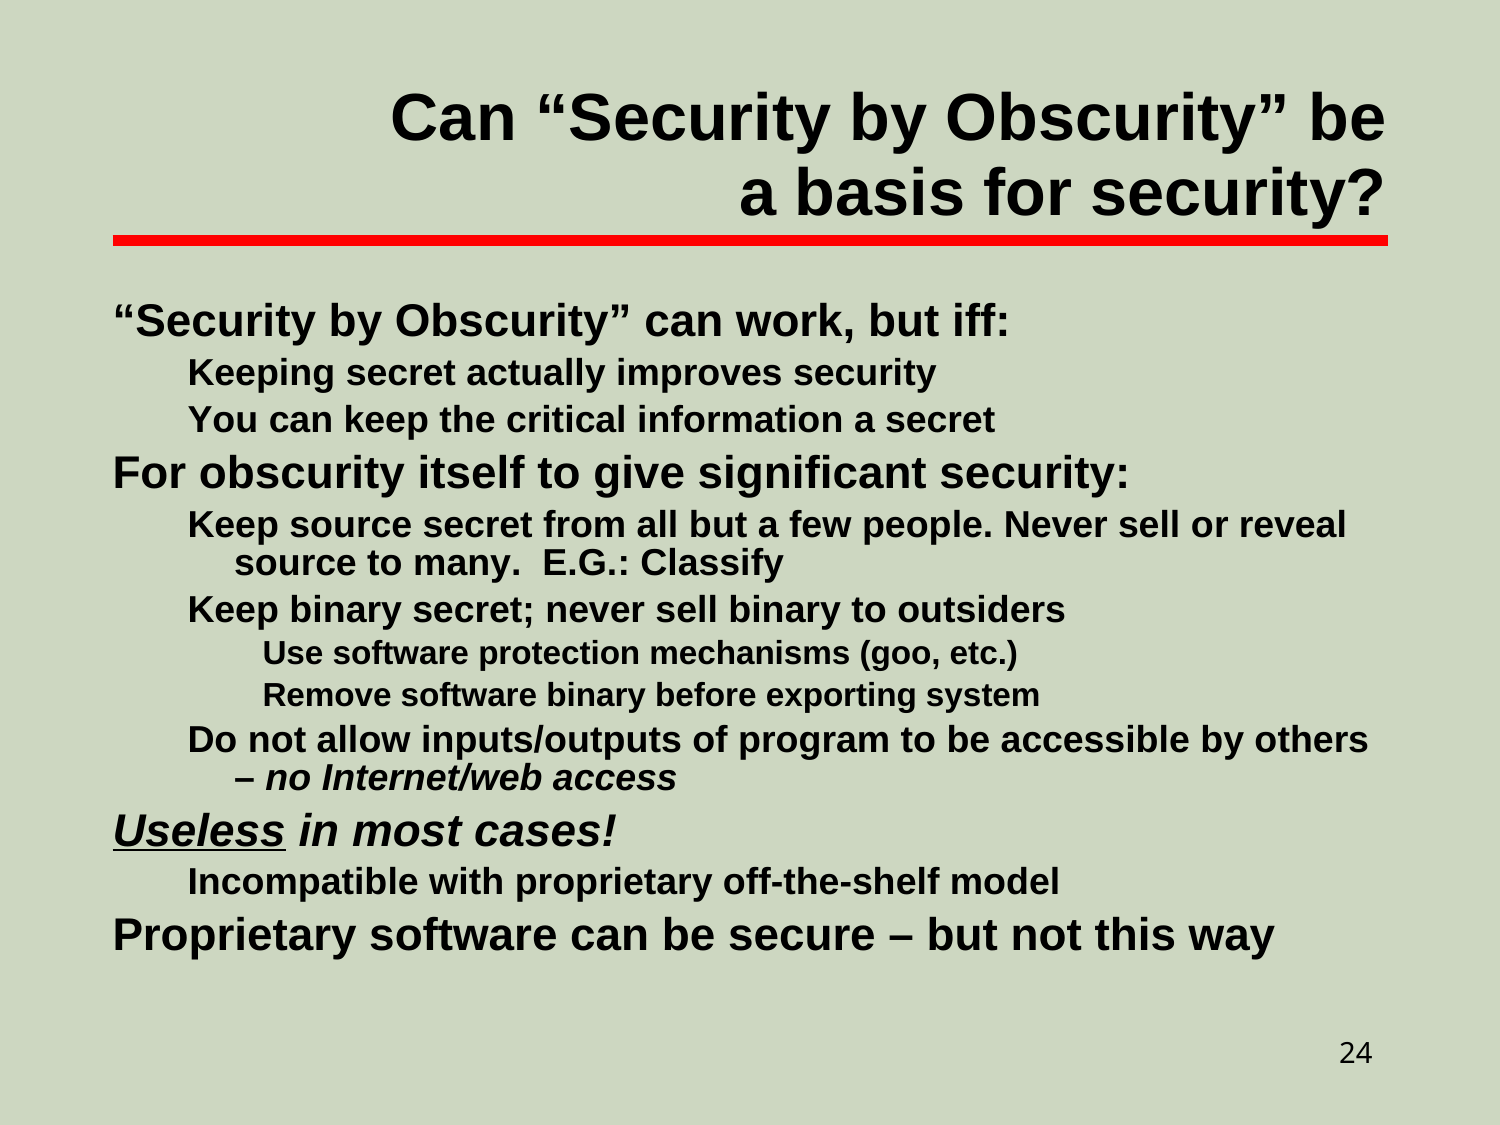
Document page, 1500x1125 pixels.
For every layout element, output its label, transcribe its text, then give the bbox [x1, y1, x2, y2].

list “Security by Obscurity” can work, but iff: Keeping secret actually improves security You can keep the critical information a secret For obscurity itself to give significant security: Keep source secret from all but a few people. Never sell or reveal source to many. E.G.: Classify Keep binary secret; never sell binary to outsiders Use software protection mechanisms (goo, etc.) Remove software binary before exporting system Do not allow inputs/outputs of program to be accessible by others – no Internet/web access Useless in most cases! Incompatible with proprietary off-the-shelf model Proprietary software can be secure – but not this way [112, 299, 1388, 1001]
title Can “Security by Obscurity” be a basis for security? [337, 74, 1388, 235]
